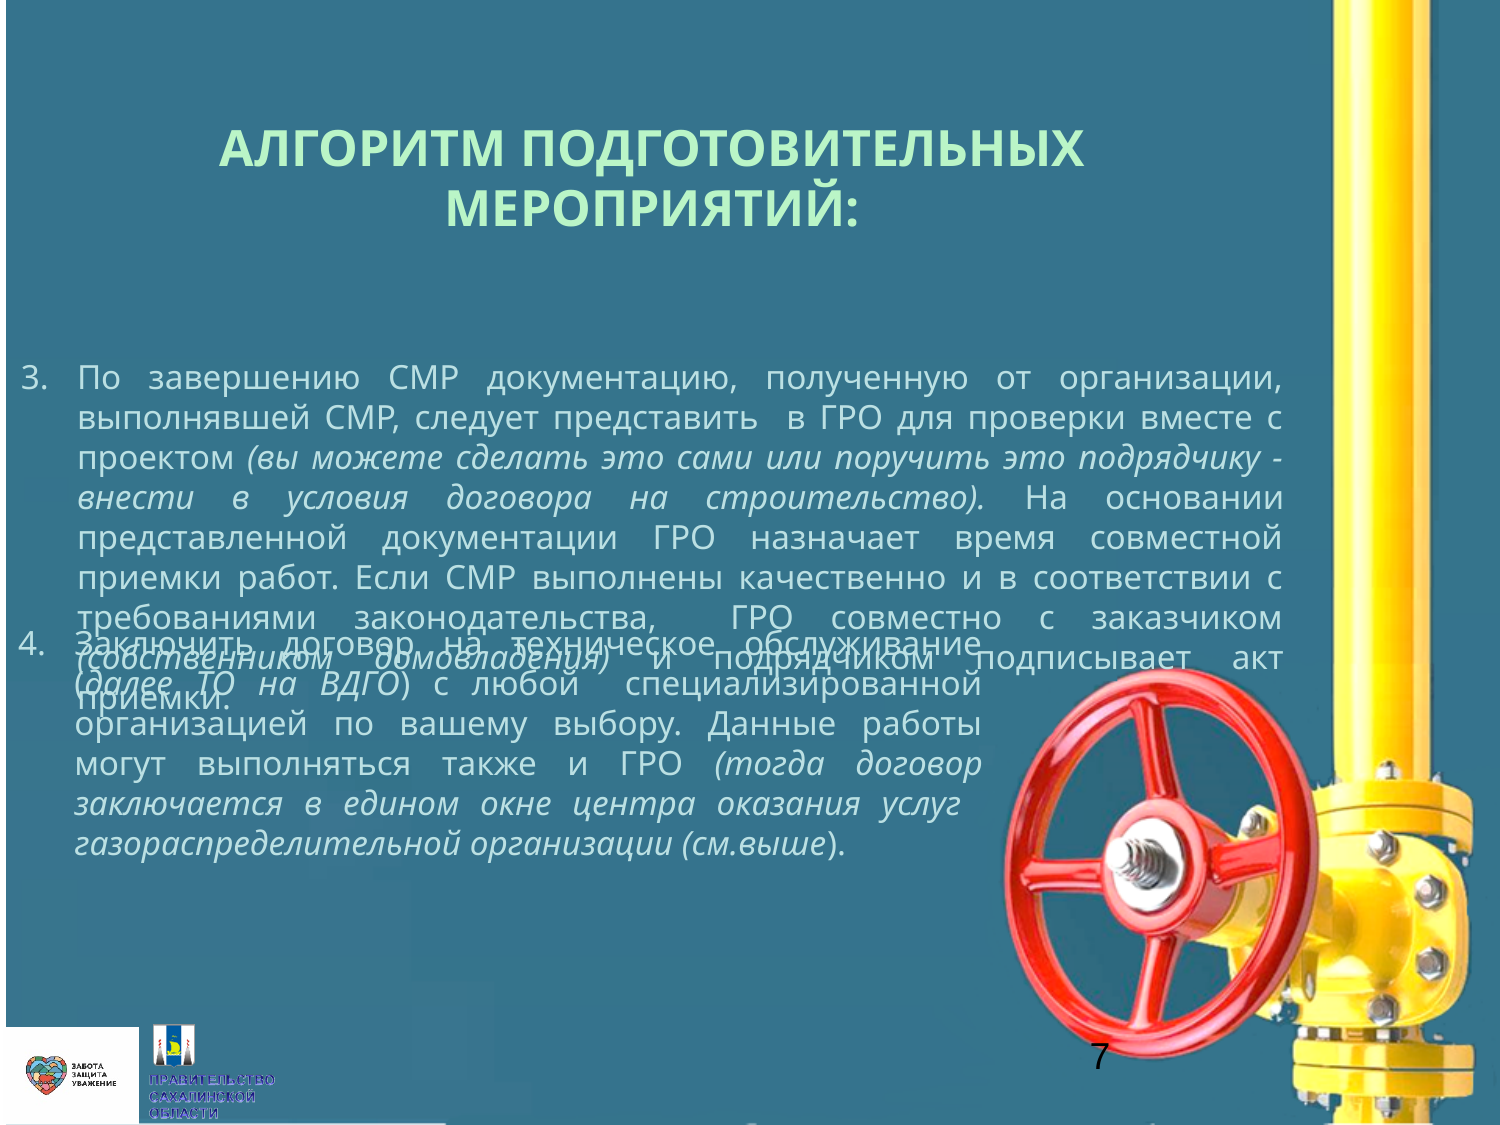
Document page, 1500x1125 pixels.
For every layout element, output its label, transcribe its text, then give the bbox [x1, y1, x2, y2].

text_box Заключить договор на техническое обслуживание (далее ТО на ВДГО) с любой специализированной организацией по вашему выбору. Данные работы могут выполняться также и ГРО (тогда договор заключается в едином окне центра оказания услуг газораспределительной организации (см.выше). [3, 614, 998, 870]
text_box АЛГОРИТМ ПОДГОТОВИТЕЛЬНЫХ МЕРОПРИЯТИЙ: По завершению СМР документацию, полученную от организации, выполнявшей СМР, следует представить в ГРО для проверки вместе с проектом (вы можете сделать это сами или поручить это подрядчику - внести в условия договора на строительство). На основании представленной документации ГРО назначает время совместной приемки работ. Если СМР выполнены качественно и в соответствии с требованиями законодательства, ГРО совместно с заказчиком (собственником домовладения) и подрядчиком подписывает акт приемки. [5, 19, 1300, 553]
text_box <номер> [1074, 1024, 1425, 1103]
picture [753, 608, 762, 614]
picture [3, 0, 1500, 1125]
picture [1000, 653, 1010, 667]
picture [773, 608, 787, 614]
